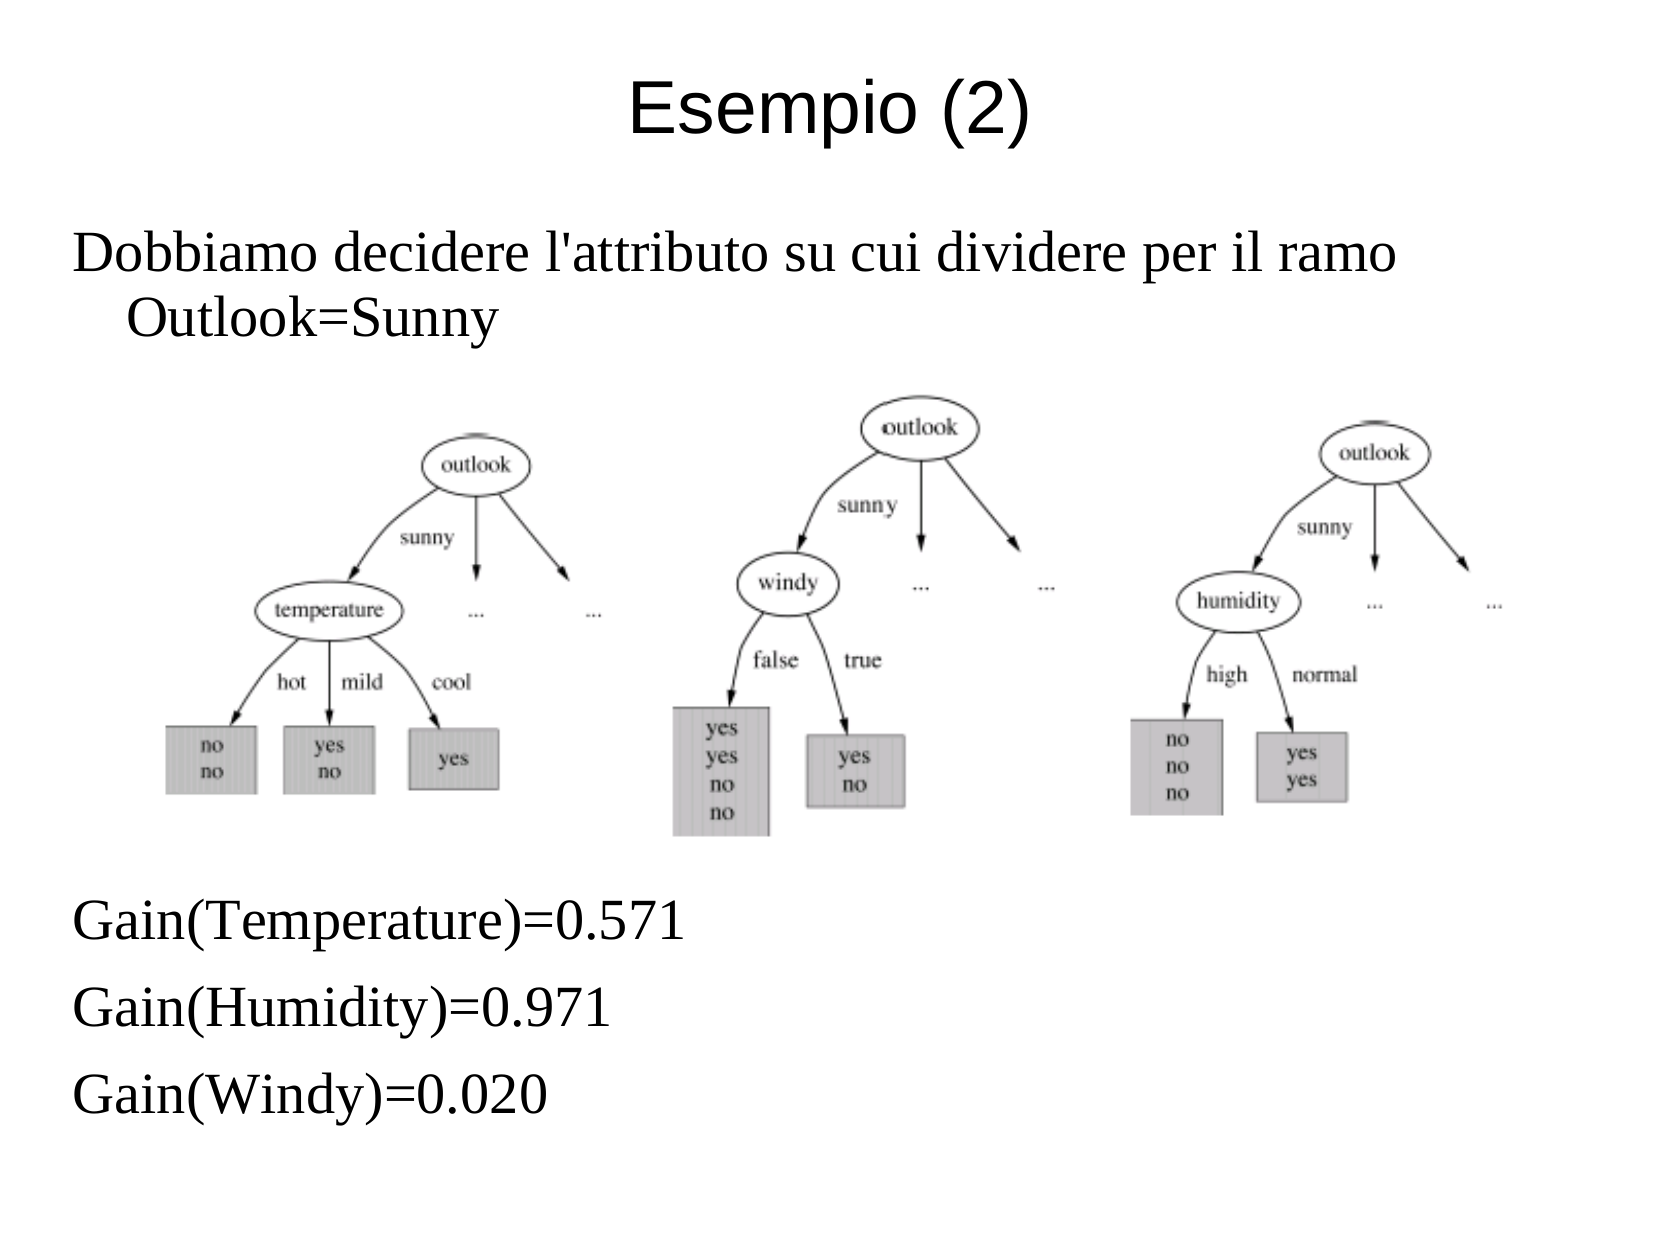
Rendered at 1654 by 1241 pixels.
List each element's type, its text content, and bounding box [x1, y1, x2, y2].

title Esempio (2) [52, 42, 1608, 173]
list Dobbiamo decidere l'attributo su cui dividere per il ramo Outlook=Sunny Gain(Temperature)=0.571 Gain(Humidity)=0.971 Gain(Windy)=0.020 [55, 219, 1605, 1179]
picture [96, 379, 1529, 862]
